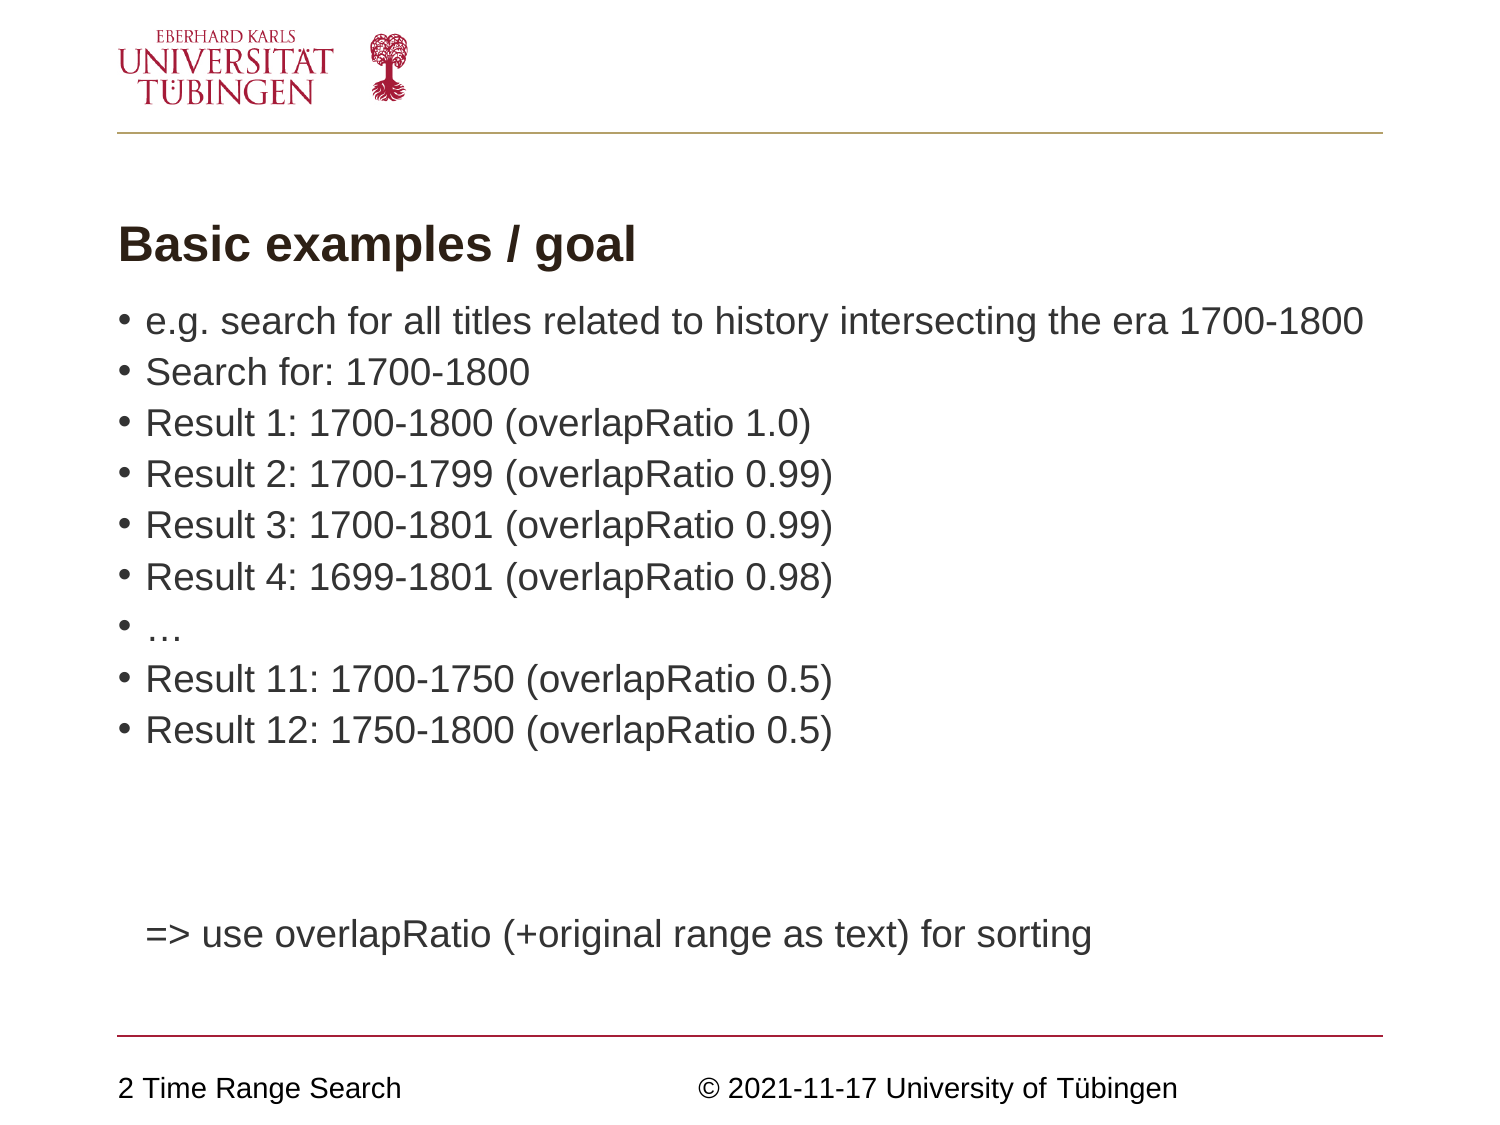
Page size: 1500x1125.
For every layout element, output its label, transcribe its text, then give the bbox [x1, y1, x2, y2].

title Basic examples / goal [117, 211, 1382, 272]
list e.g. search for all titles related to history intersecting the era 1700-1800 Search for: 1700-1800 Result 1: 1700-1800 (overlapRatio 1.0) Result 2: 1700-1799 (overlapRatio 0.99) Result 3: 1700-1801 (overlapRatio 0.99) Result 4: 1699-1801 (overlapRatio 0.98) … Result 11: 1700-1750 (overlapRatio 0.5) Result 12: 1750-1800 (overlapRatio 0.5) => use overlapRatio (+original range as text) for sorting [117, 290, 1383, 1005]
picture [117, 29, 408, 105]
